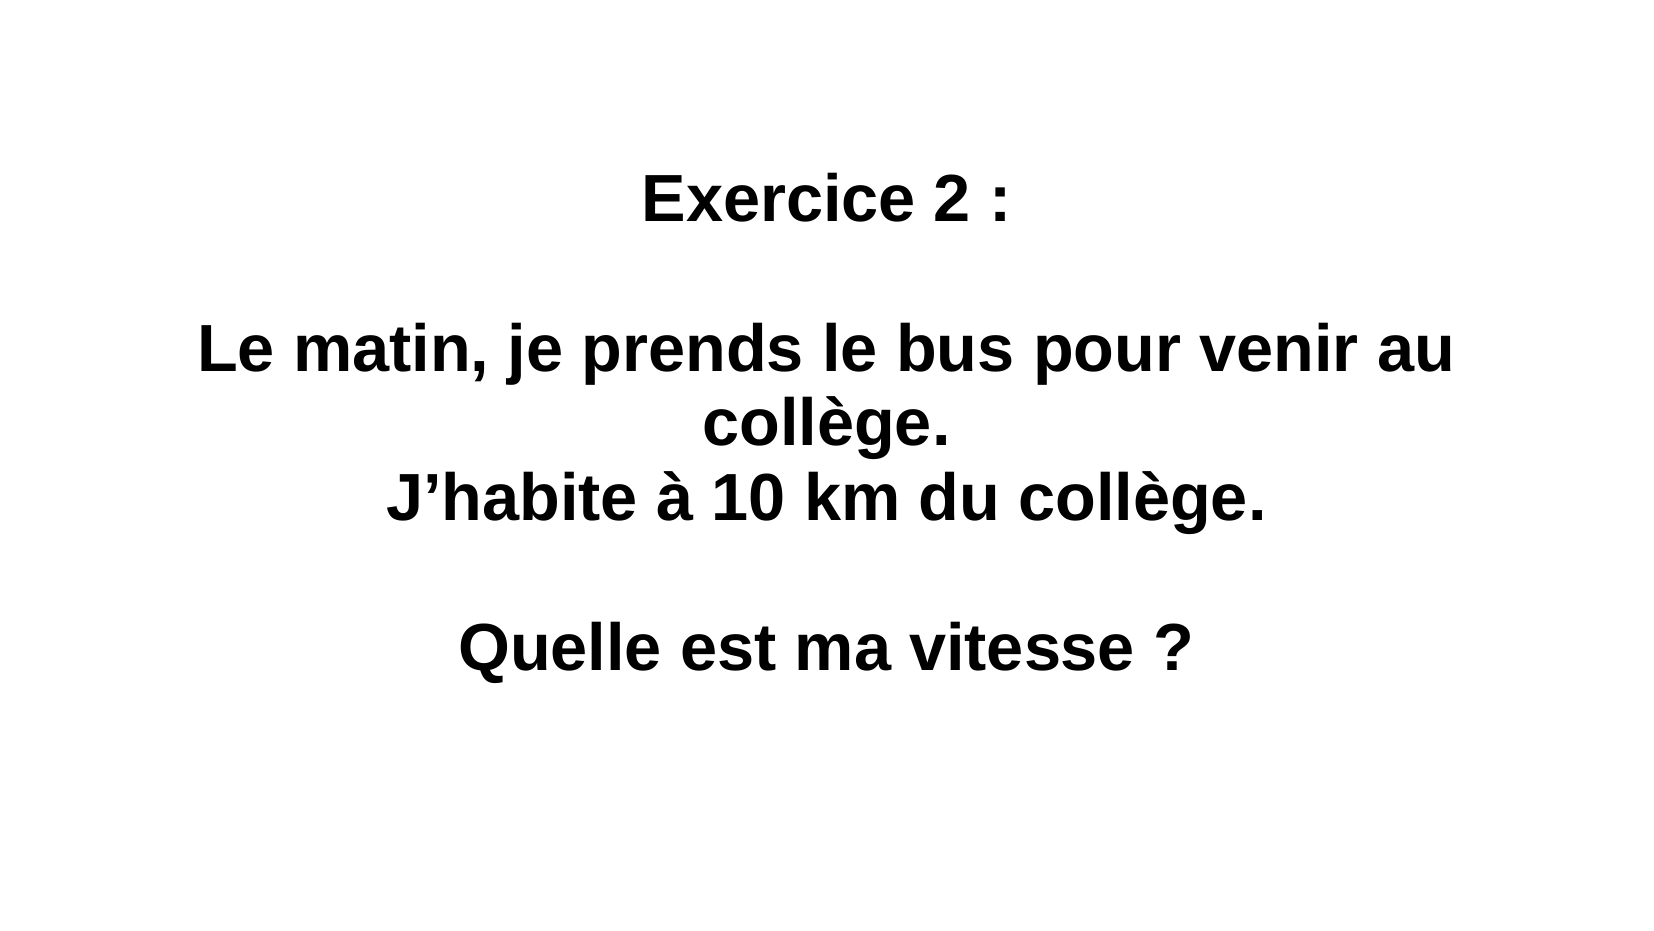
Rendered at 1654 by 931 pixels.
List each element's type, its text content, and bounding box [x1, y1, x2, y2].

subtitle Exercice 2 : Le matin, je prends le bus pour venir au collège. J’habite à 10 km du collège. Quelle est ma vitesse ? [82, 88, 1571, 758]
